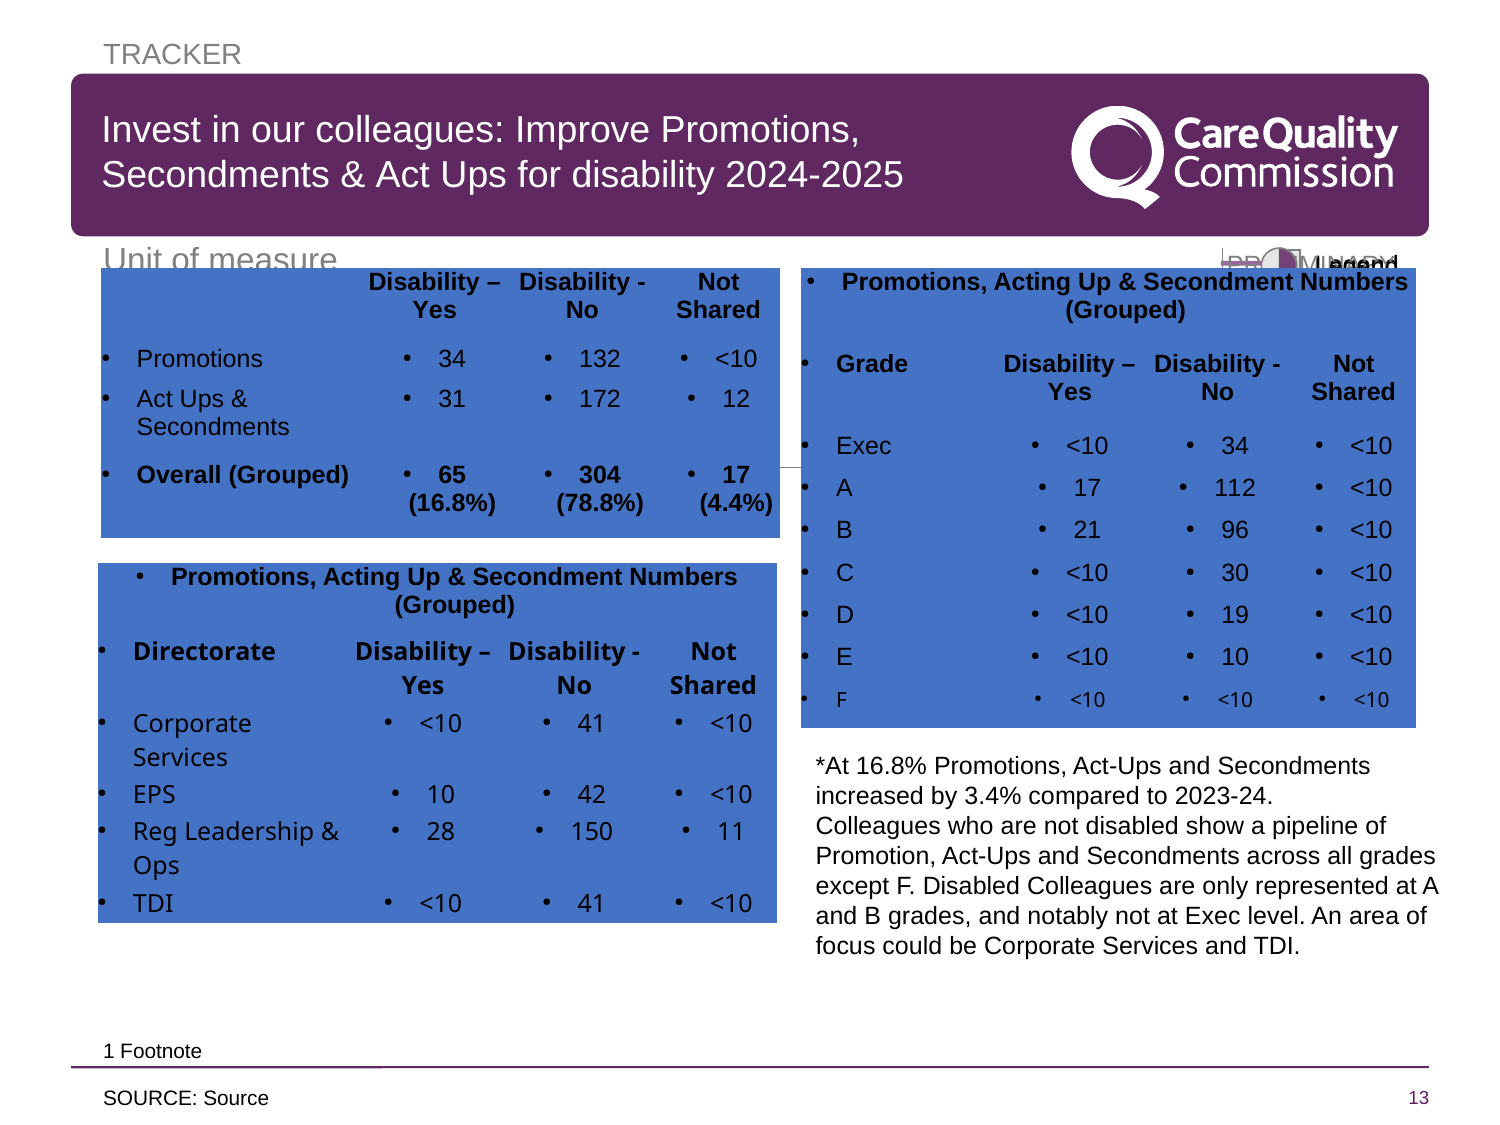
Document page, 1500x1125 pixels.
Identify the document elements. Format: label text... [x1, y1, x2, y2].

table_cell Disability – Yes [996, 350, 1143, 432]
table_cell 17 (4.4%) [657, 461, 780, 538]
table_cell 31 [361, 385, 508, 461]
table_cell 112 [1143, 474, 1292, 516]
table_cell Disability – Yes [348, 634, 498, 705]
table_cell 28 [348, 814, 498, 885]
table_cell 132 [508, 345, 657, 385]
table_cell <10 [348, 705, 498, 777]
table_cell 304 (78.8%) [508, 461, 657, 538]
table_cell Grade [801, 350, 996, 432]
table_cell <10 [996, 558, 1143, 601]
table_cell Disability - No [1143, 350, 1292, 432]
table_cell <10 [1292, 685, 1416, 728]
table_cell <10 [996, 685, 1143, 728]
table_header Promotions, Acting Up & Secondment Numbers (Grouped) [98, 563, 777, 634]
table_cell 41 [498, 705, 650, 777]
table_cell B [801, 516, 996, 558]
table_cell 150 [498, 814, 650, 885]
table_cell D [801, 601, 996, 643]
text_box *At 16.8% Promotions, Act-Ups and Secondments increased by 3.4% compared to 2023-24. Colleagues who are not disabled show a pipeline of Promotion, Act-Ups and Secondments across all grades except F. Disabled Colleagues are only represented at A and B grades, and notably not at Exec level. An area of focus could be Corporate Services and TDI. [800, 742, 1492, 970]
table_cell EPS [98, 777, 348, 814]
table_cell 96 [1143, 516, 1292, 558]
table_cell <10 [650, 777, 777, 814]
table_cell 34 [361, 345, 508, 385]
table_cell 34 [1143, 432, 1292, 474]
table_header Disability - No [508, 268, 657, 345]
table_cell A [801, 474, 996, 516]
table_cell <10 [1292, 643, 1416, 685]
table_cell E [801, 643, 996, 685]
table_cell 17 [996, 474, 1143, 516]
table_cell <10 [650, 885, 777, 923]
table_cell Corporate Services [98, 705, 348, 777]
table_cell TDI [98, 885, 348, 923]
title Invest in our colleagues: Improve Promotions, Secondments & Act Ups for disability 2024-2025 [101, 104, 1042, 246]
table_cell 41 [498, 885, 650, 923]
table_cell Not Shared [650, 634, 777, 705]
table_cell <10 [996, 601, 1143, 643]
table_cell 19 [1143, 601, 1292, 643]
table_cell 65 (16.8%) [361, 461, 508, 538]
table_cell 42 [498, 777, 650, 814]
table_cell 21 [996, 516, 1143, 558]
table_cell <10 [657, 345, 780, 385]
table_cell Exec [801, 432, 996, 474]
table_header Promotions, Acting Up & Secondment Numbers (Grouped) [801, 268, 1416, 350]
table_cell Directorate [98, 634, 348, 705]
table_cell 12 [657, 385, 780, 461]
table_cell 11 [650, 814, 777, 885]
table_cell 10 [348, 777, 498, 814]
table_cell Act Ups & Secondments [101, 385, 361, 461]
table_header Not Shared [657, 268, 780, 345]
table_header [101, 268, 361, 345]
table_cell F [801, 685, 996, 728]
table_cell Reg Leadership & Ops [98, 814, 348, 885]
table_cell 30 [1143, 558, 1292, 601]
table_cell <10 [1292, 432, 1416, 474]
table_cell <10 [1292, 601, 1416, 643]
table_header Disability – Yes [361, 268, 508, 345]
table_cell Disability - No [498, 634, 650, 705]
table_cell C [801, 558, 996, 601]
table_cell <10 [1292, 474, 1416, 516]
table_cell <10 [348, 885, 498, 923]
table_cell <10 [996, 643, 1143, 685]
table_cell 172 [508, 385, 657, 461]
table_cell Not Shared [1292, 350, 1416, 432]
table_cell Overall (Grouped) [101, 461, 361, 538]
table_cell Promotions [101, 345, 361, 385]
table_cell <10 [1143, 685, 1292, 728]
table_cell <10 [1292, 516, 1416, 558]
table_cell <10 [996, 432, 1143, 474]
table_cell 10 [1143, 643, 1292, 685]
table_cell <10 [1292, 558, 1416, 601]
table_cell <10 [650, 705, 777, 777]
